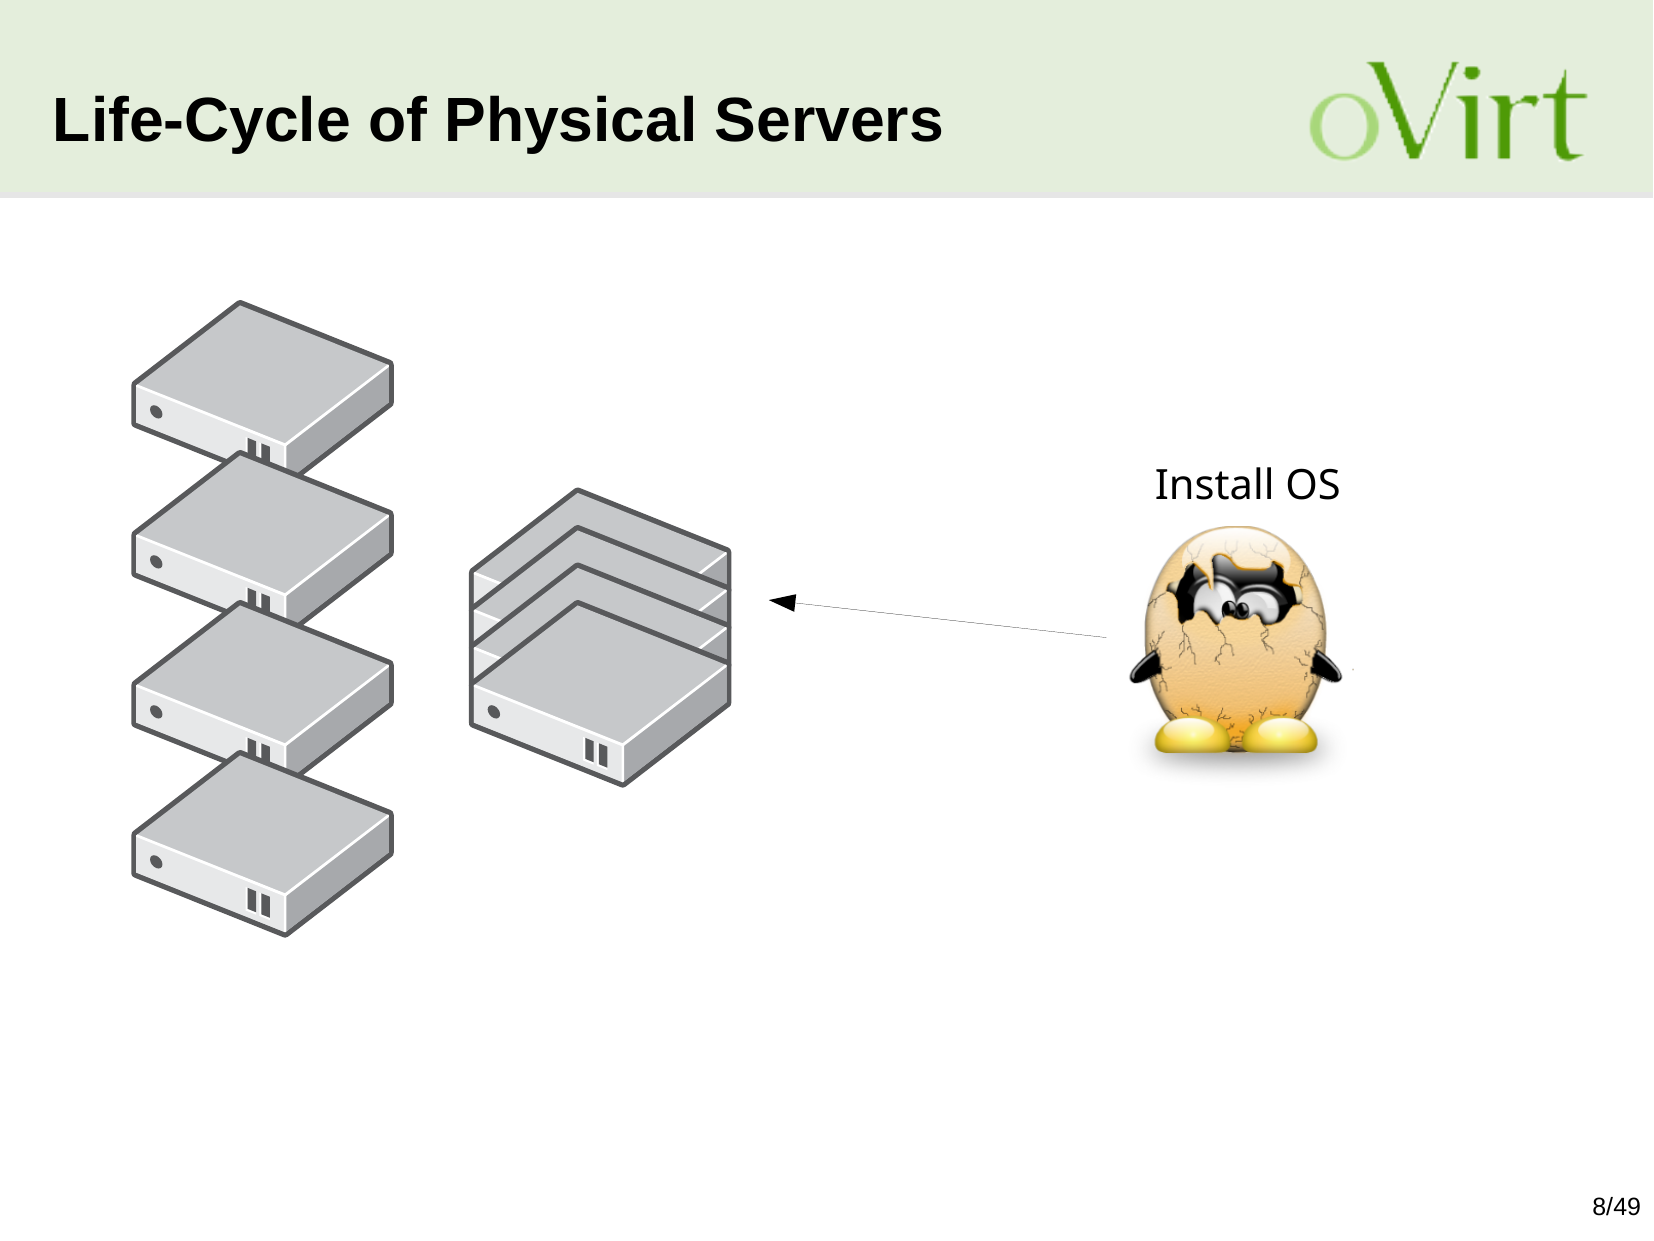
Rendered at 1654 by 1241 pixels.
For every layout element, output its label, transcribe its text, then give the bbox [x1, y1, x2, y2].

text_box Install OS [1089, 450, 1407, 516]
picture [1289, 36, 1613, 181]
picture [131, 300, 394, 938]
picture [1106, 525, 1369, 788]
picture [468, 487, 732, 788]
title Life-Cycle of Physical Servers [52, 14, 1330, 154]
